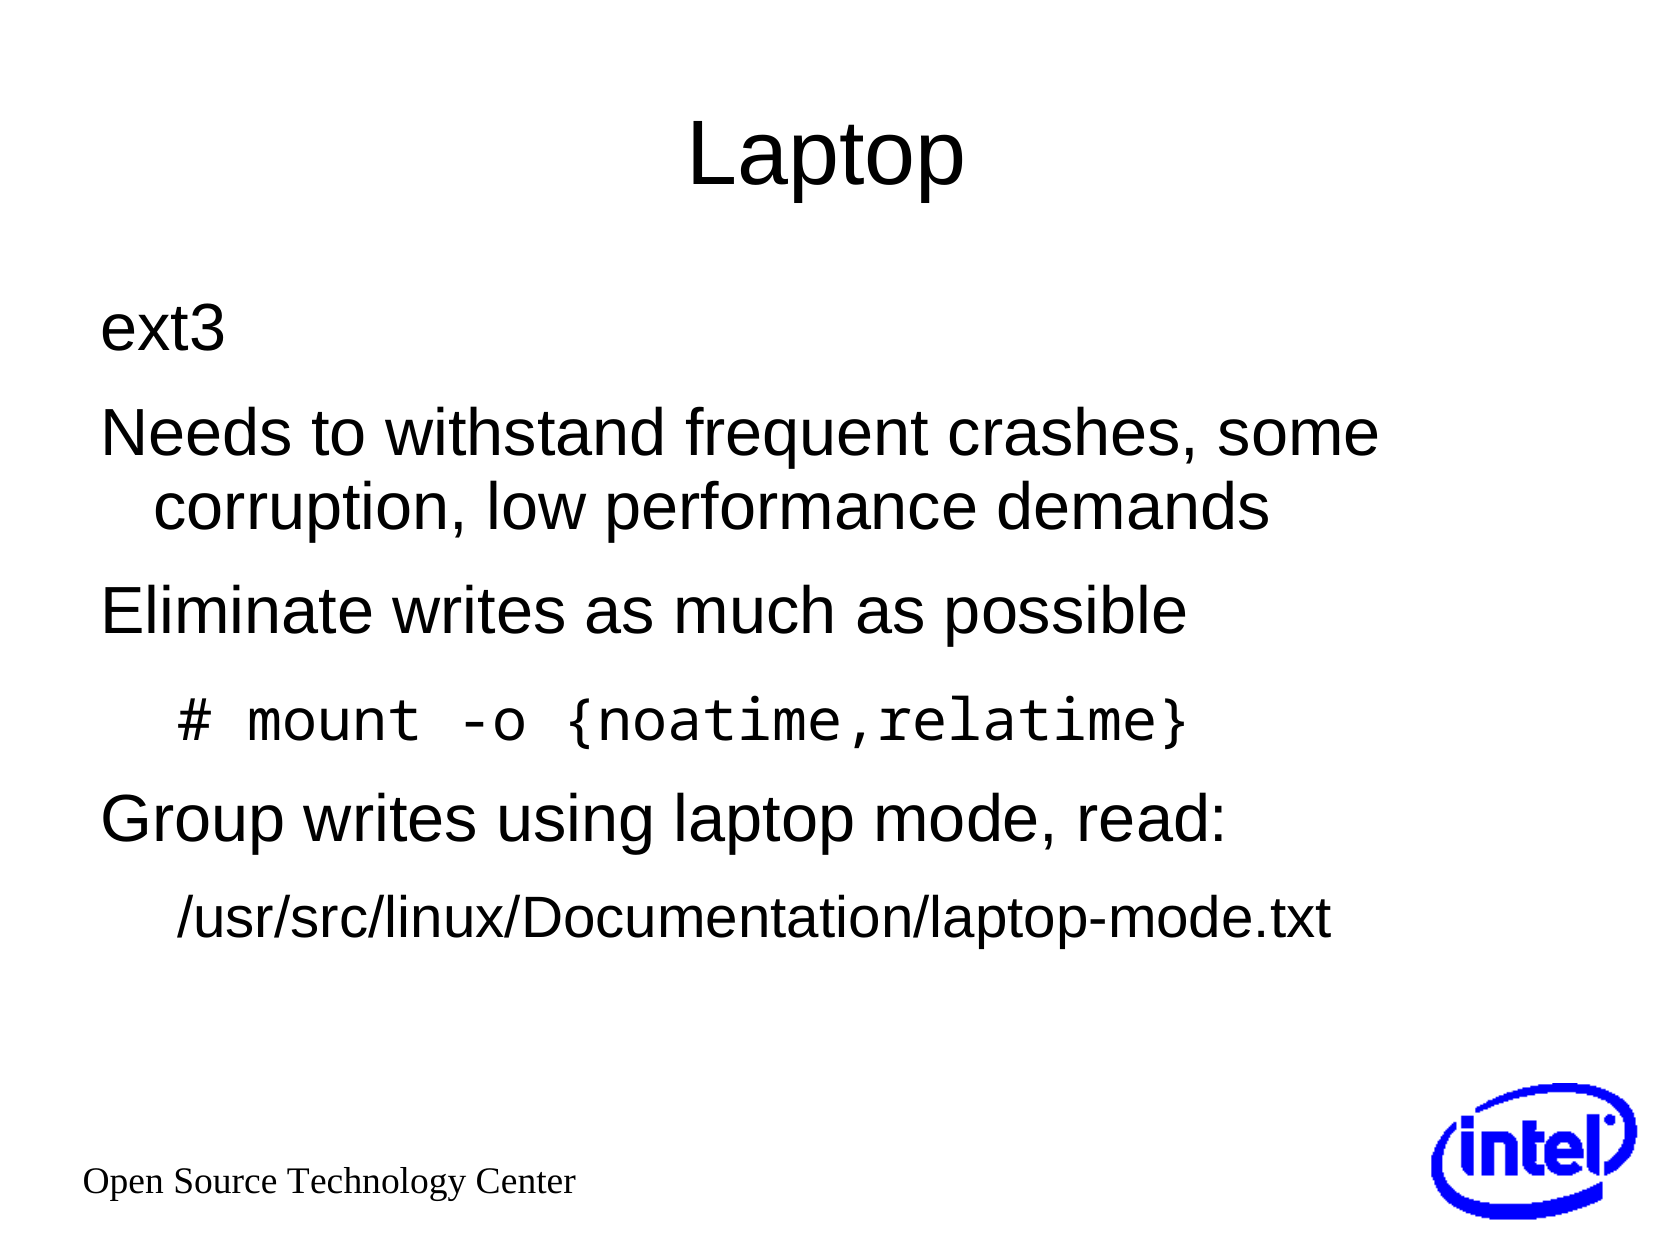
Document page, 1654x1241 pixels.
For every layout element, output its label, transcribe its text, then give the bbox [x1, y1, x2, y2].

list ext3 Needs to withstand frequent crashes, some corruption, low performance demands Eliminate writes as much as possible # mount -o {noatime,relatime} Group writes using laptop mode, read: /usr/src/linux/Documentation/laptop-mode.txt [82, 290, 1571, 1109]
title Laptop [82, 49, 1571, 257]
picture [1430, 1083, 1639, 1223]
